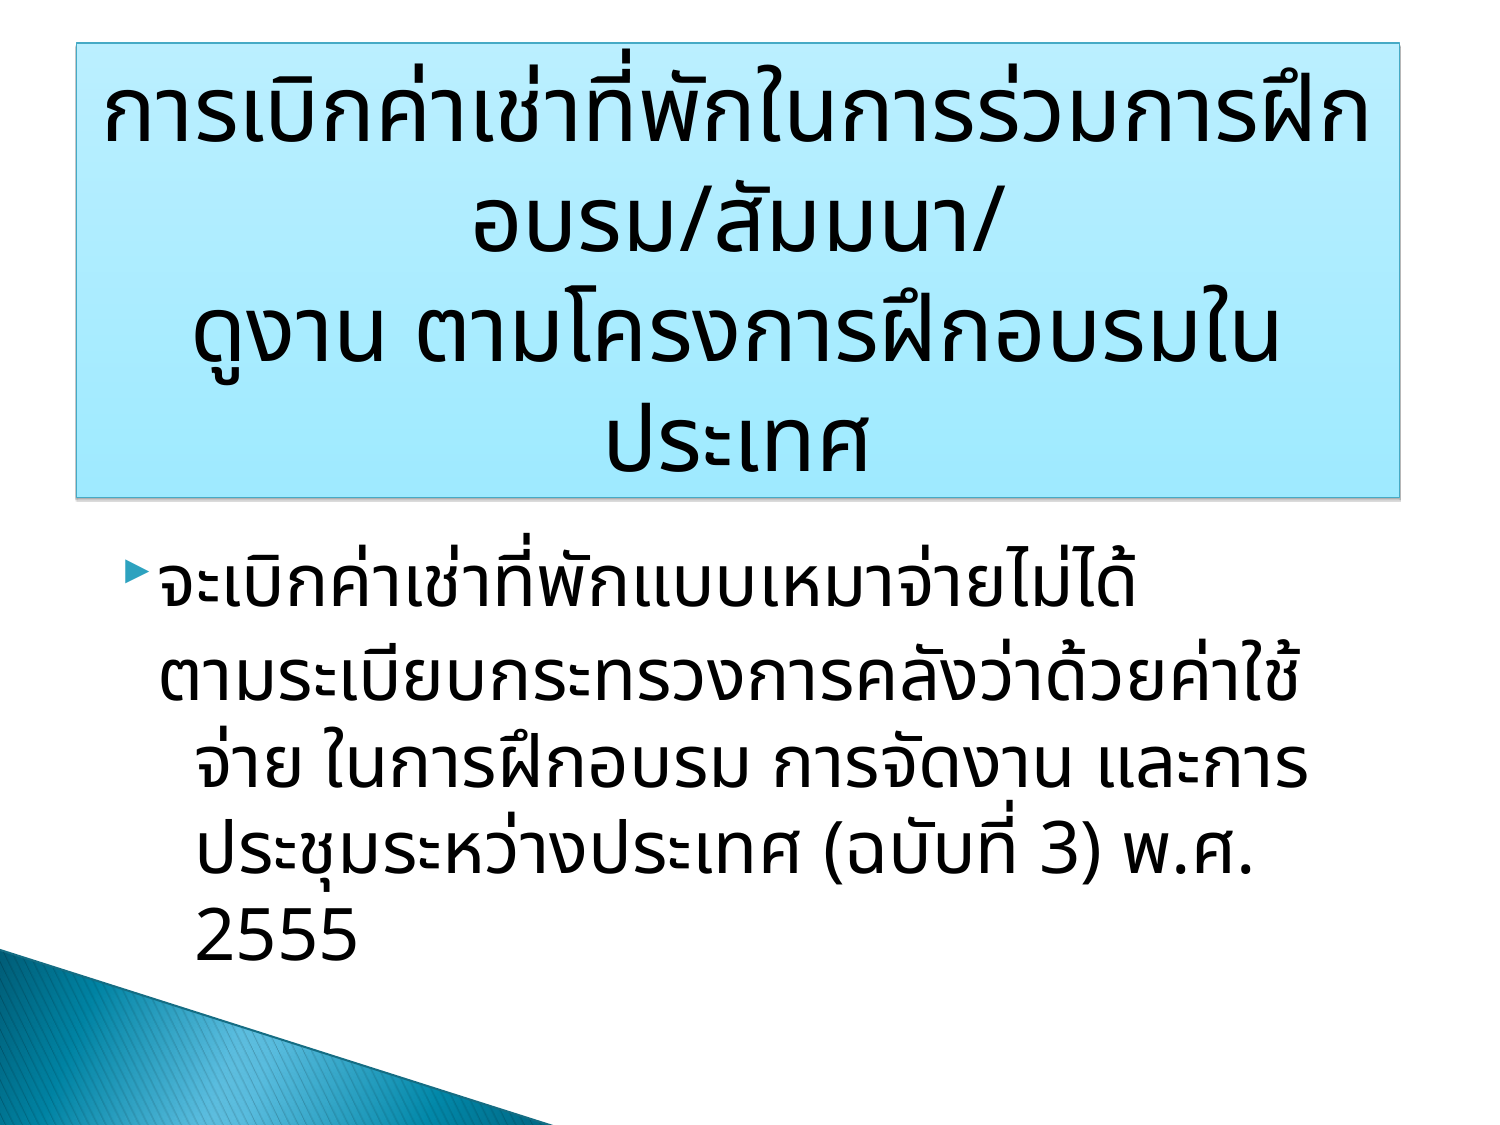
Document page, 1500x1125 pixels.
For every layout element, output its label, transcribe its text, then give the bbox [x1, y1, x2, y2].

text_box การเบิกค่าเช่าที่พักในการร่วมการฝึกอบรม/สัมมนา/ ดูงาน ตามโครงการฝึกอบรมในประเทศ [76, 42, 1400, 281]
list เบิกตามจ่ายจริงเท่านั้น จะเบิกค่าเช่าที่พักแบบเหมาจ่ายไม่ได้ ตามระเบียบกระทรวงการคลังว่าด้วยค่าใช้จ่าย ในการฝึกอบรม การจัดงาน และการประชุมระหว่างประเทศ (ฉบับที่ 3) พ.ศ. 2555 [75, 338, 1426, 986]
